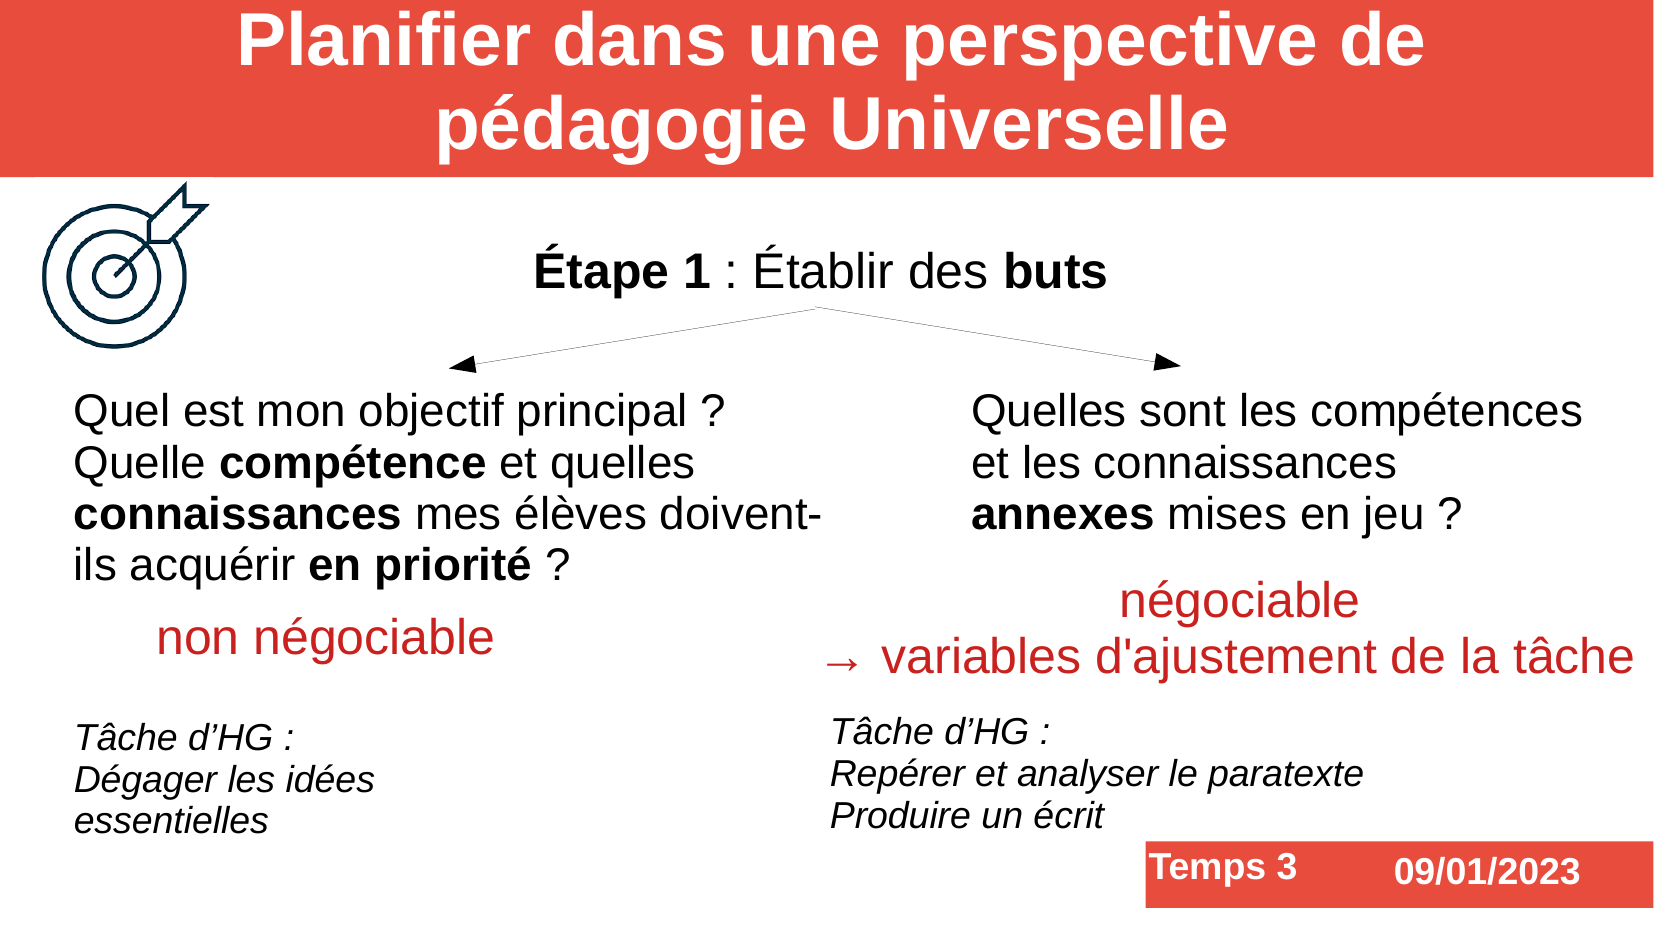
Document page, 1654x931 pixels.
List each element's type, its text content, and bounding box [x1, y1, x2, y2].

text_box Étape 1 : Établir des buts [330, 236, 1312, 307]
text_box Tâche d’HG : Dégager les idées essentielles [59, 708, 532, 850]
text_box négociable → variables d'ajustement de la tâche [803, 565, 1654, 804]
text_box Temps 3 [1133, 838, 1335, 931]
text_box non négociable [141, 644, 674, 673]
title Planifier dans une perspective de pédagogie Universelle [236, 54, 1465, 166]
text_box Tâche d’HG : Repérer et analyser le paratexte Produire un écrit [814, 703, 1430, 886]
picture [35, 177, 213, 355]
text_box Quel est mon objectif principal ? Quelle compétence et quelles connaissances mes élèves doivent-ils acquérir en priorité ? [59, 377, 863, 644]
text_box Quelles sont les compétences et les connaissances annexes mises en jeu ? [956, 377, 1607, 567]
